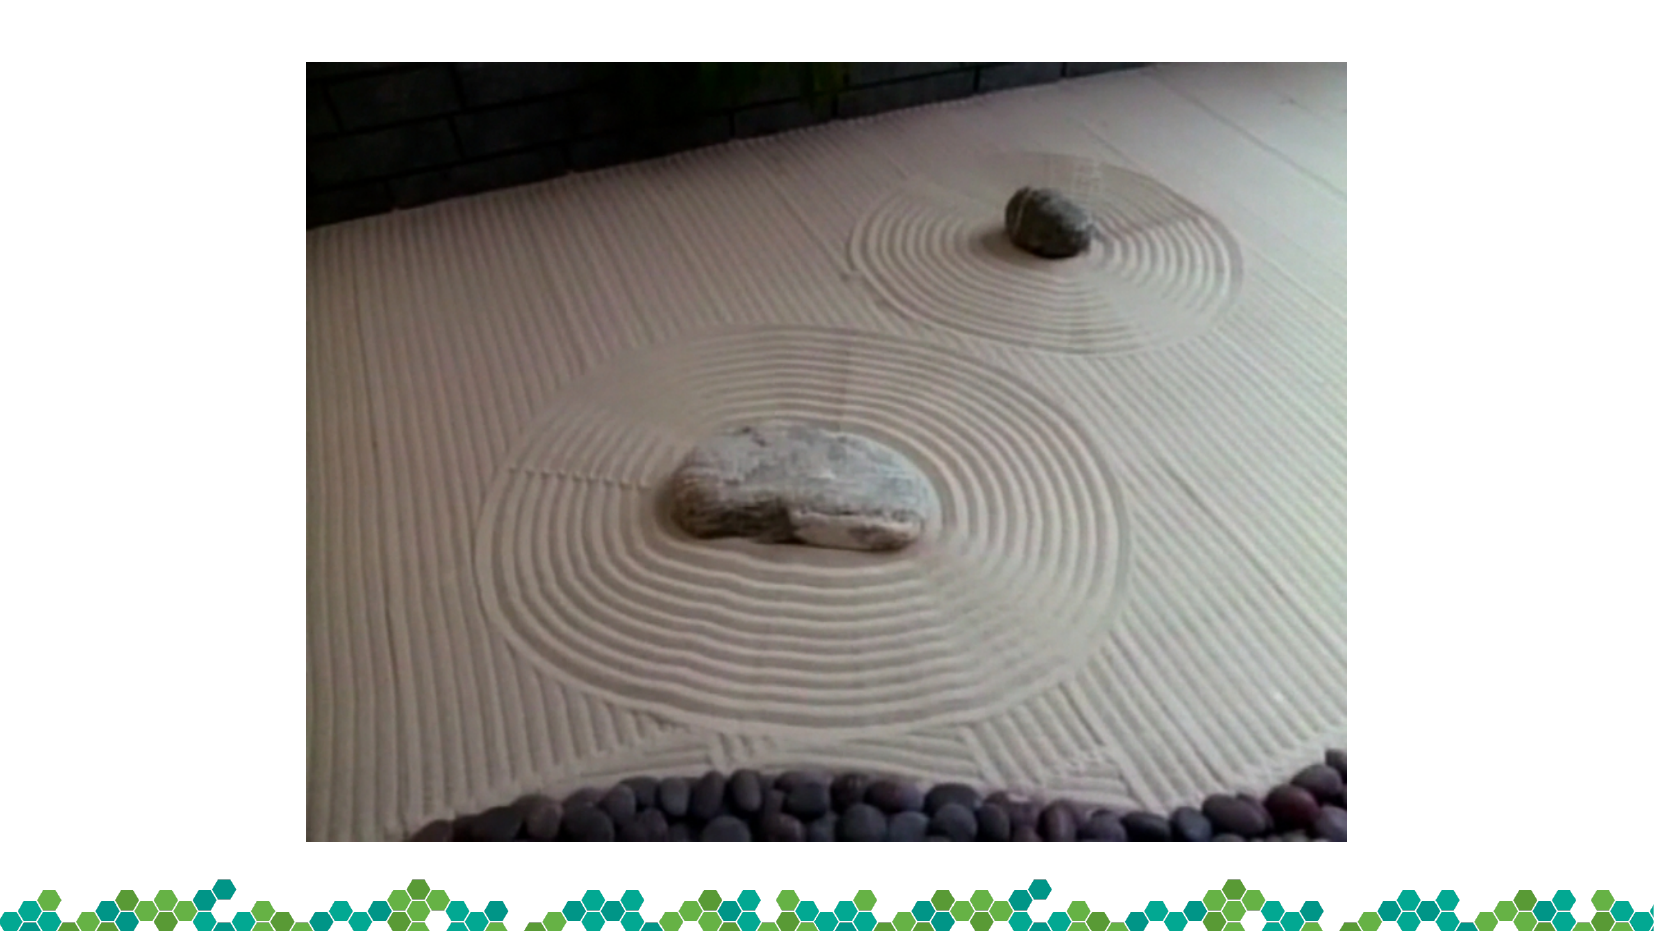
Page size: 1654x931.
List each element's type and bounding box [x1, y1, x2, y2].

picture [0, 871, 1654, 931]
picture [306, 62, 1347, 842]
